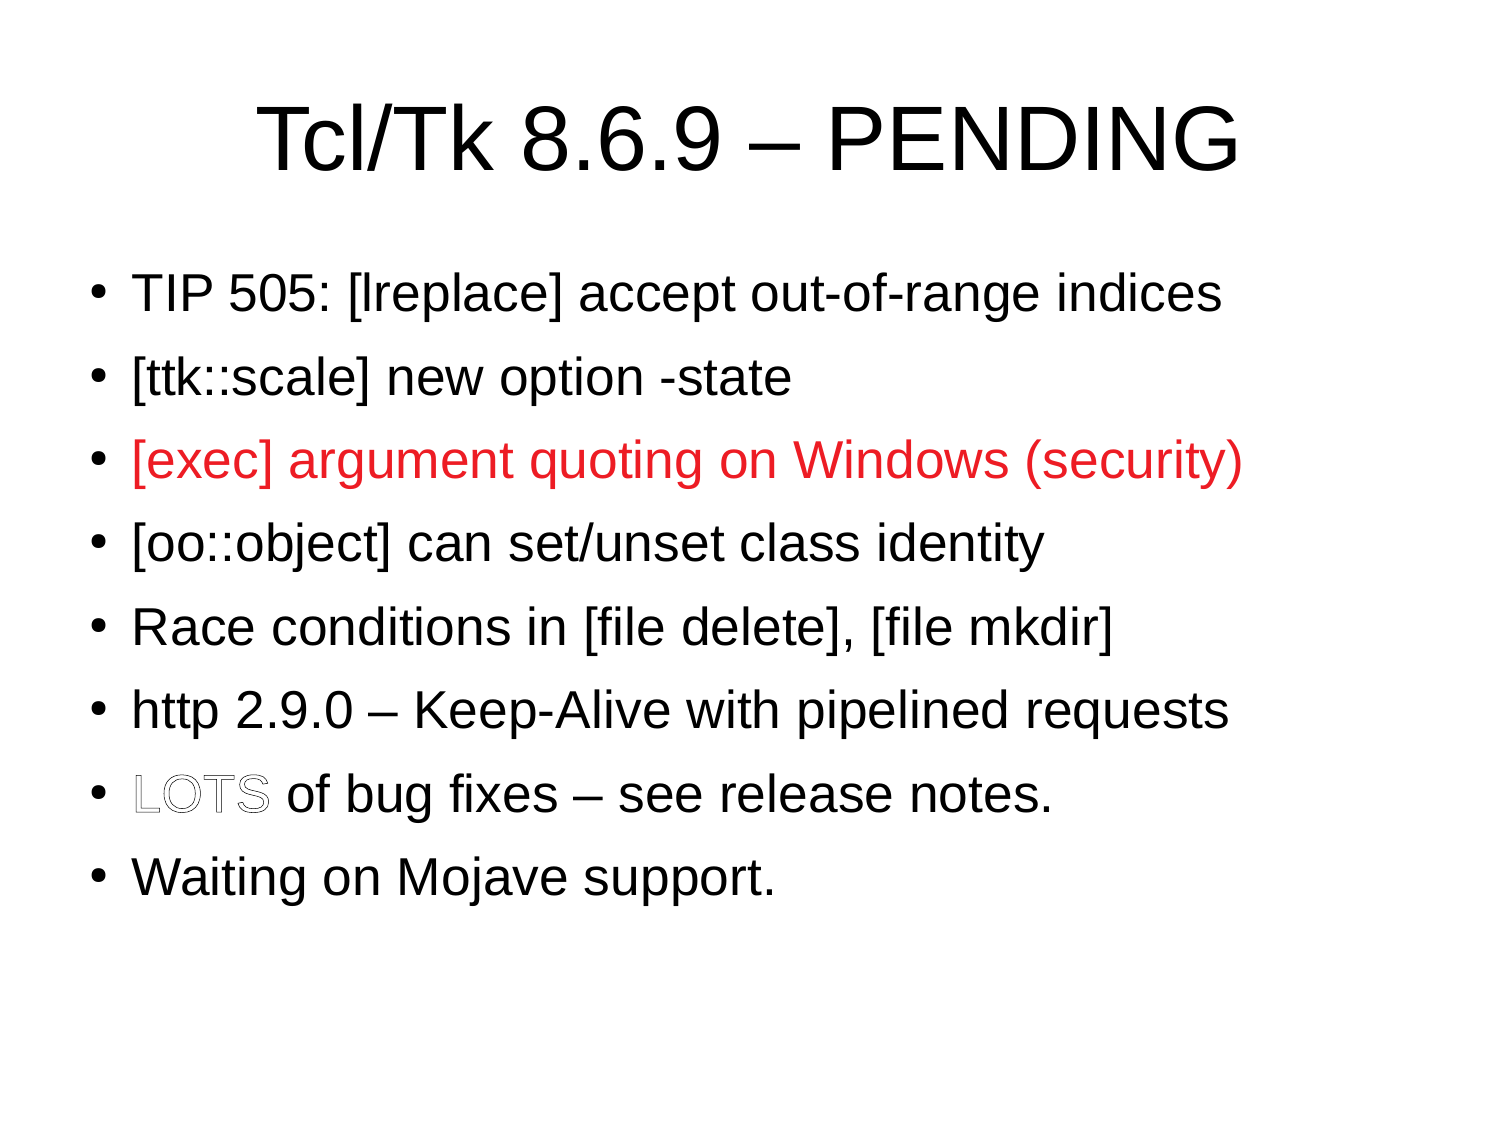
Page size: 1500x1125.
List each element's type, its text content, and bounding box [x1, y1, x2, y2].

title Tcl/Tk 8.6.9 – PENDING [75, 44, 1425, 233]
list TIP 505: [lreplace] accept out-of-range indices [ttk::scale] new option -state [exec] argument quoting on Windows (security) [oo::object] can set/unset class identity Race conditions in [file delete], [file mkdir] http 2.9.0 – Keep-Alive with pipelined requests Lots of bug fixes – see release notes. Waiting on Mojave support. [75, 263, 1425, 916]
